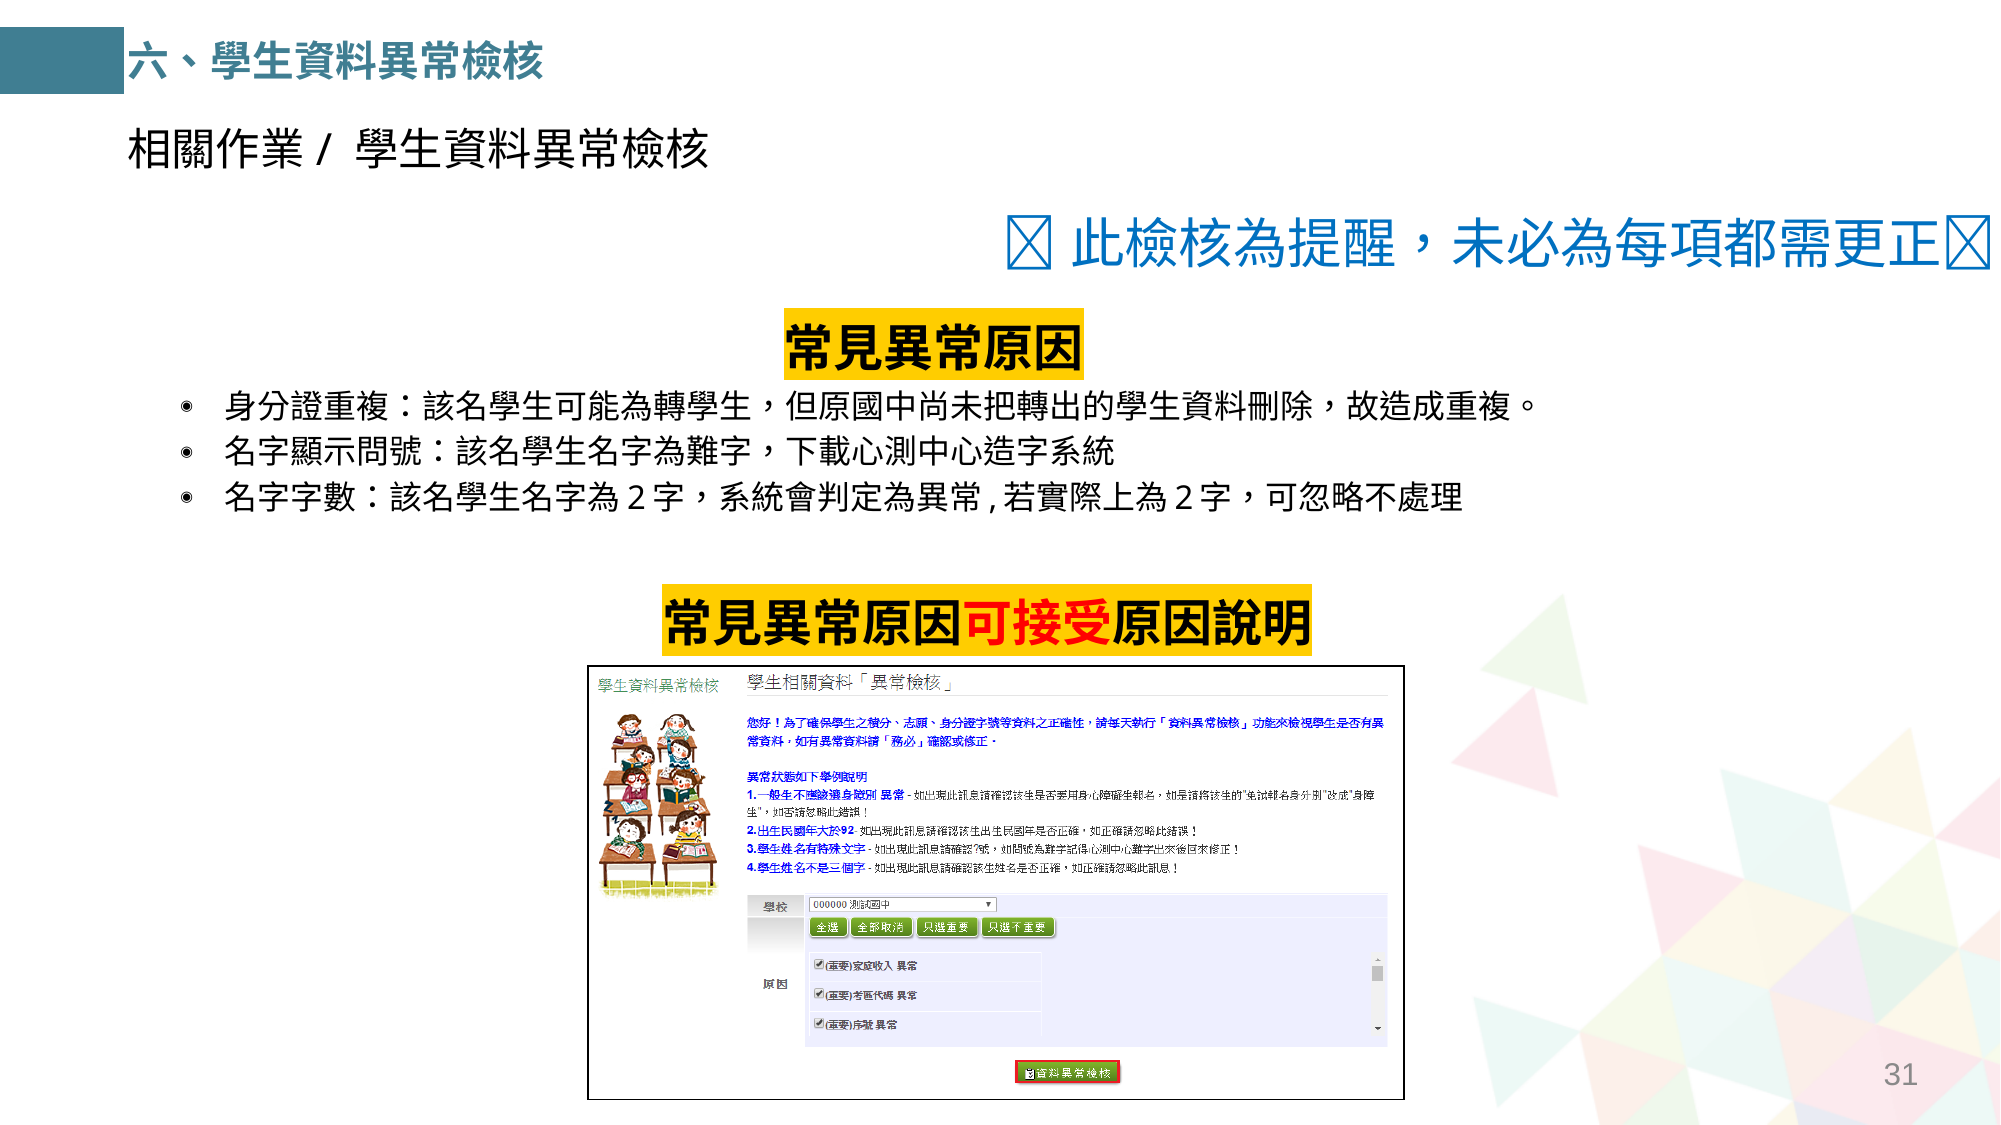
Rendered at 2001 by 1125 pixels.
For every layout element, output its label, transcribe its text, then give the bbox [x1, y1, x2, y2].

text_box 常見異常原因可接受原因說明 [571, 576, 1404, 667]
picture [588, 667, 1404, 1099]
text_box 相關作業/ 學生資料異常檢核 [112, 113, 713, 183]
text_box 六、學生資料異常檢核 [112, 26, 673, 93]
list 身分證重複：該名學生可能為轉學生，但原國中尚未把轉出的學生資料刪除，故造成重複。 名字顯示問號：該名學生名字為難字，下載心測中心造字系統 名字字數：該名學生名字為2字，系統會判定為異常,若實際上為2字，可忽略不處理 [135, 375, 1887, 534]
text_box 31 [1868, 1038, 1989, 1125]
text_box [0, 27, 124, 94]
text_box 此檢核為提醒，未必為每項都需更正 [987, 202, 2000, 282]
text_box 常見異常原因 [690, 300, 1178, 392]
